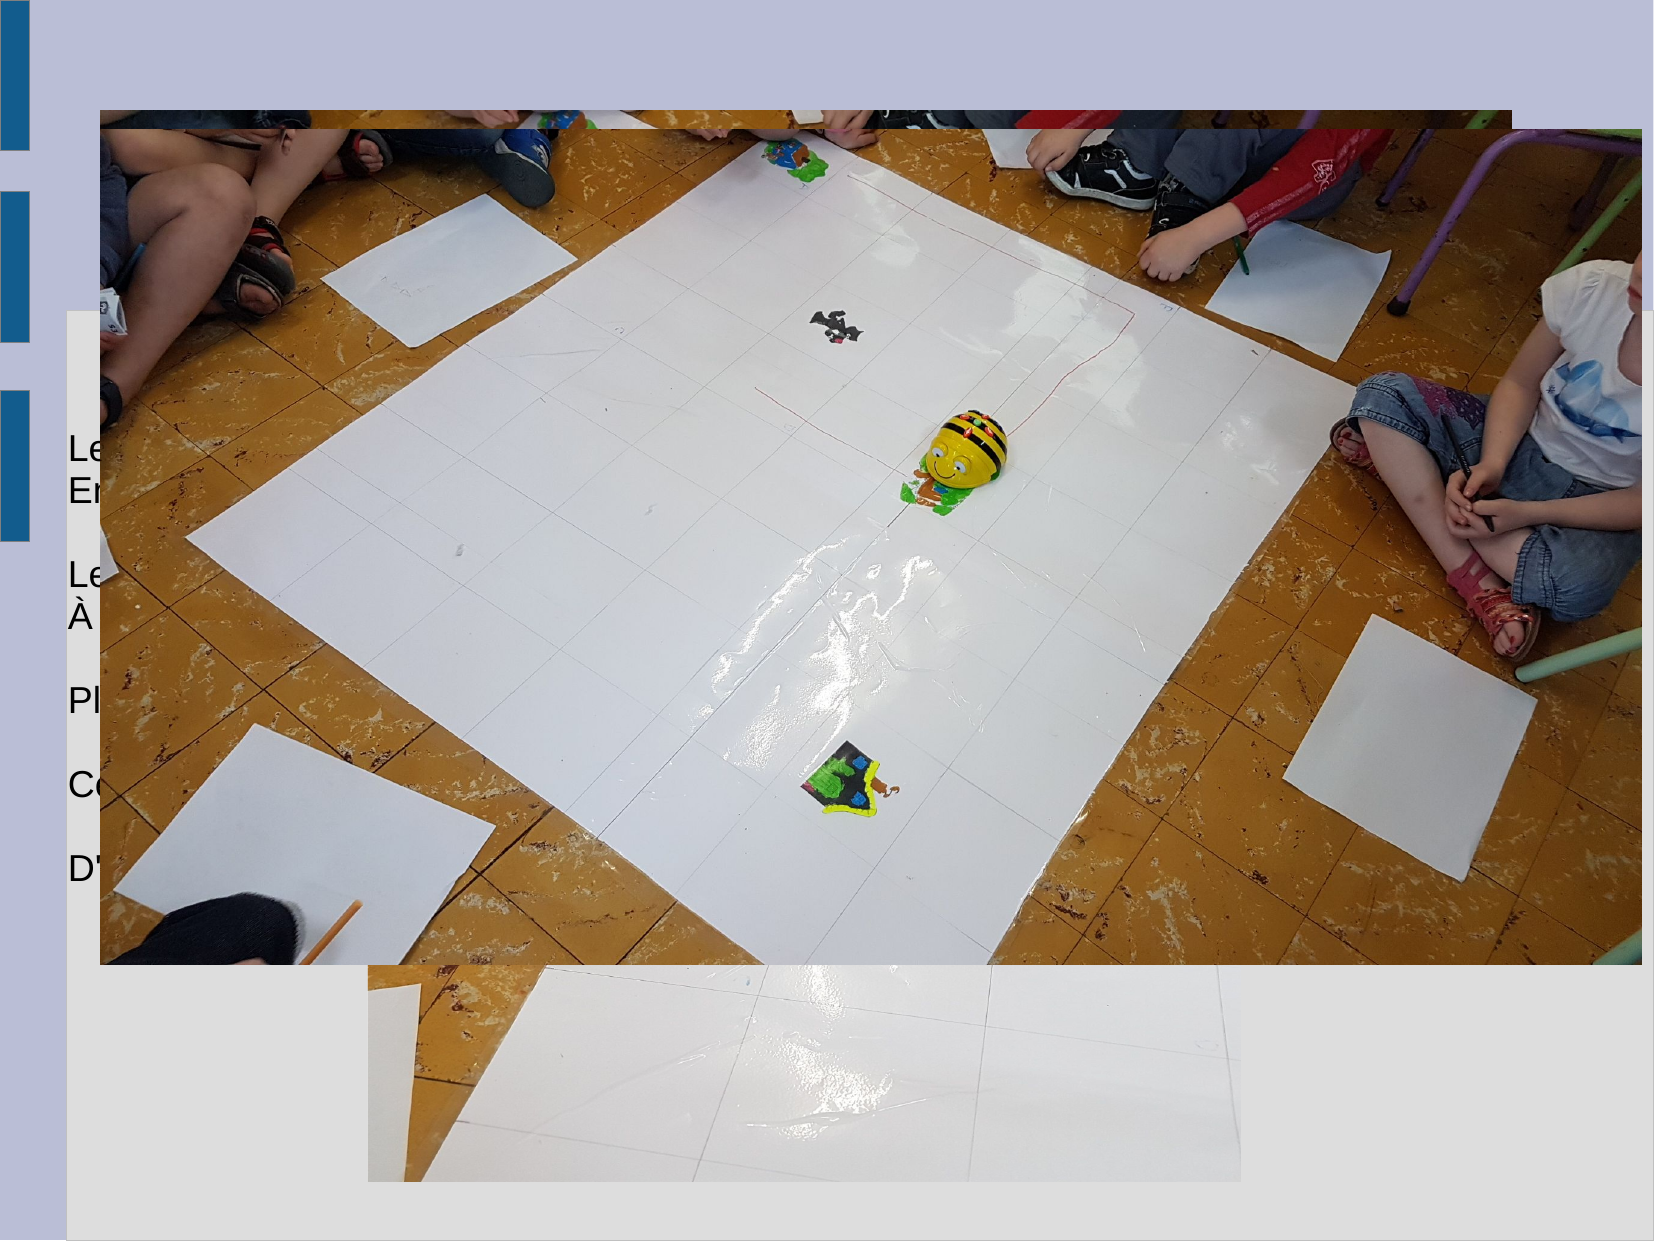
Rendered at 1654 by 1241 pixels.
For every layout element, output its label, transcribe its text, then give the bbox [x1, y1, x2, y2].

picture [100, 110, 1642, 1182]
text_box Le robot doit aller de la maison du petit chaperon rouge à la maison de la grand-mère En passant par le bois mais en évitant le loup. Les enfants ont réfléchi individuellement ou par petits groupes puis ils ont tracé le programme À faire pour le robot. Plusieurs solutions sont possibles. Certains élèves avancent le robot en même temps que leur programme pour voir si ça marche. D'autres corrigent au fur et à mesure. [53, 420, 100, 898]
